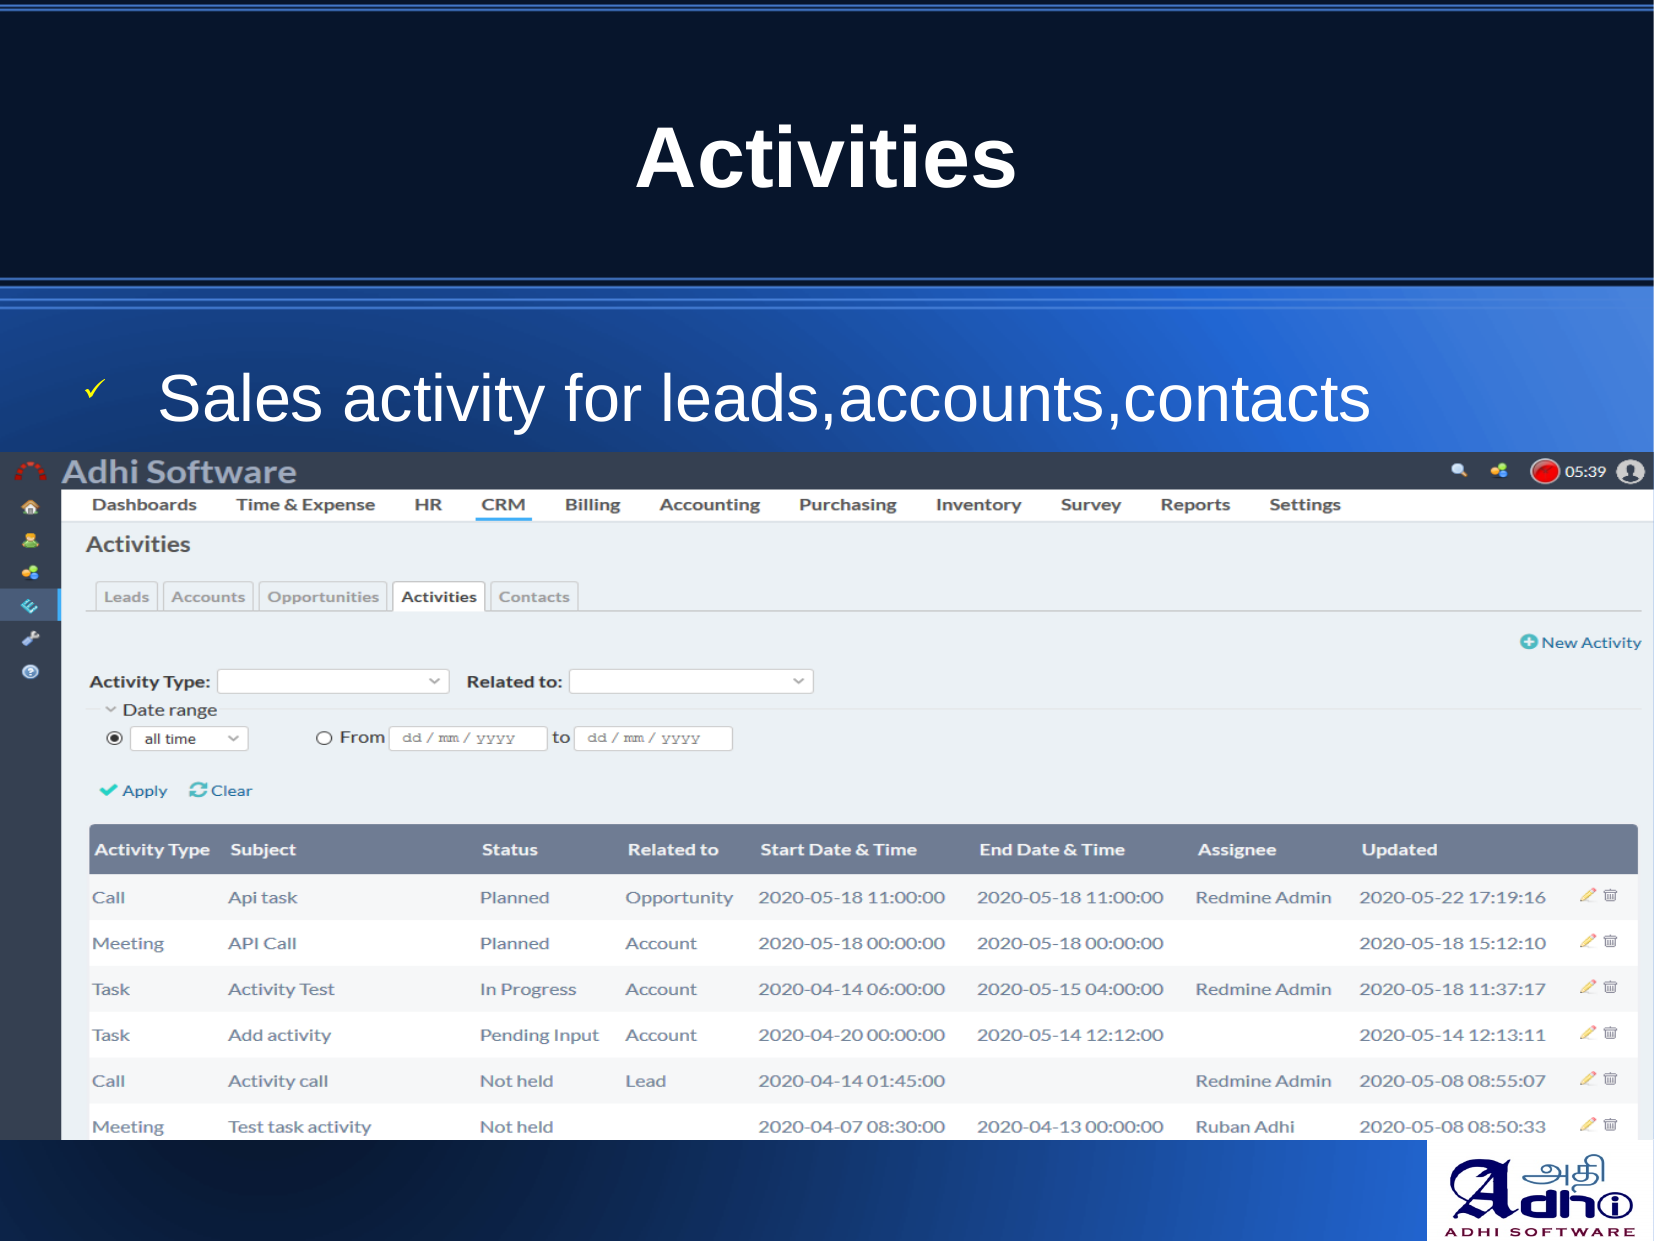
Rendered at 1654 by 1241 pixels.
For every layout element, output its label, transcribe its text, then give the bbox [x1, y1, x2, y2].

picture [0, 0, 1654, 1241]
list Sales activity for leads,accounts,contacts [82, 355, 1571, 452]
title Activities [82, 56, 1571, 250]
